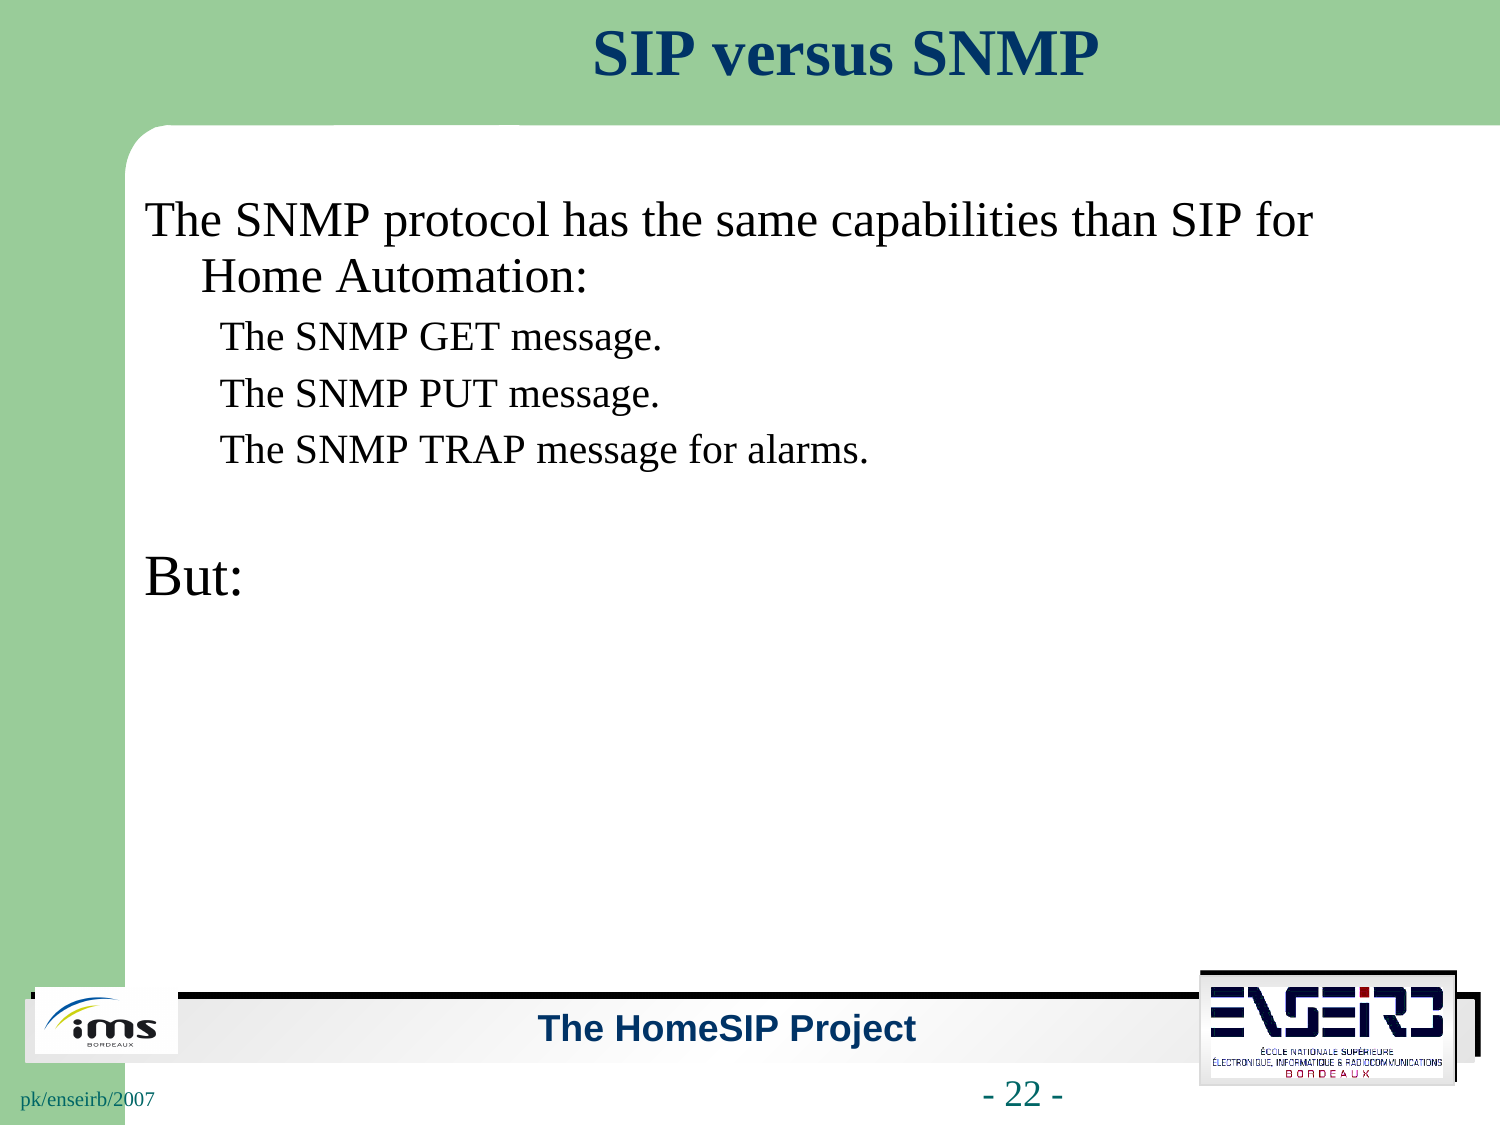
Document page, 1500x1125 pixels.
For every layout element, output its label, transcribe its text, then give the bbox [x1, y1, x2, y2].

text_box SIP versus SNMP [246, 8, 1447, 99]
picture [35, 987, 178, 1054]
text_box The SNMP protocol has the same capabilities than SIP for Home Automation: The SNMP GET message. The SNMP PUT message. The SNMP TRAP message for alarms. But: [129, 184, 1392, 796]
picture [1211, 987, 1443, 1078]
